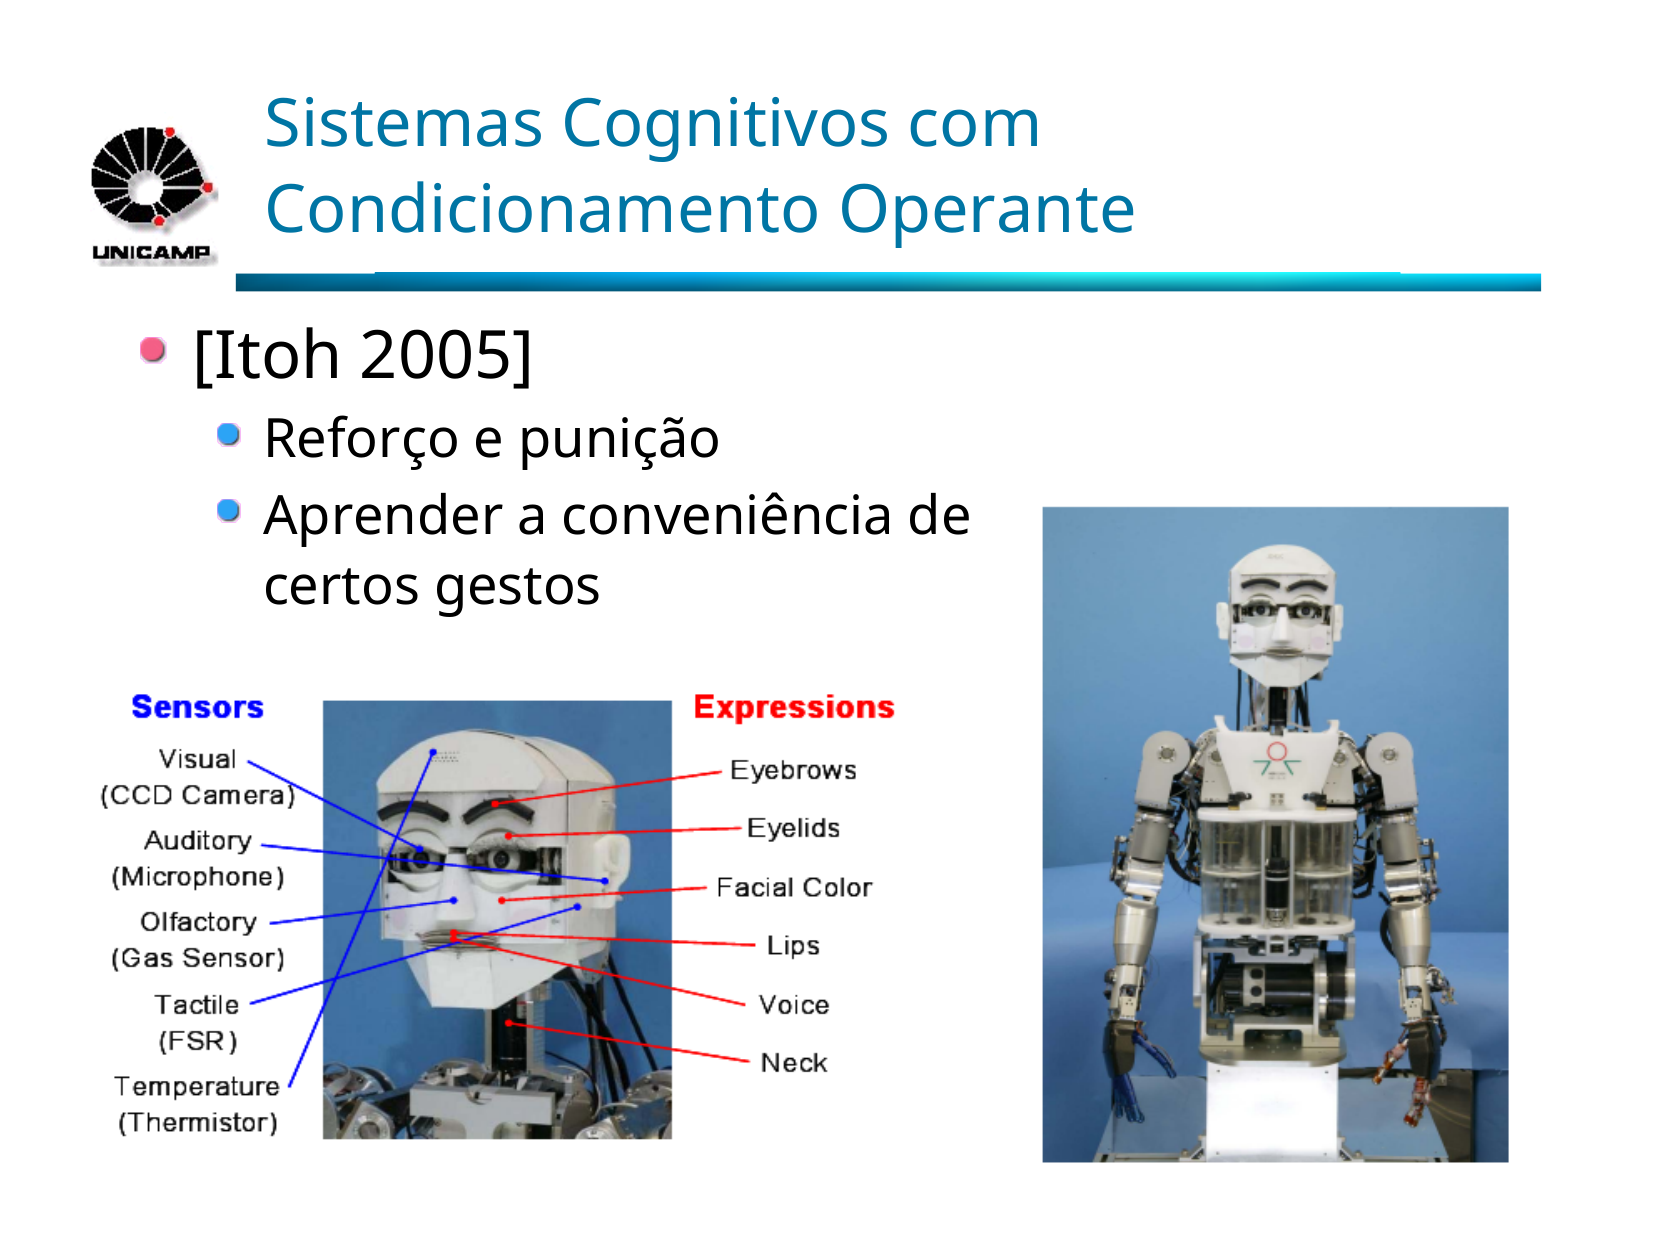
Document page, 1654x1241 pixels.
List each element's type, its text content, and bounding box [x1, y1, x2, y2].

picture [125, 272, 1654, 295]
picture [1033, 501, 1519, 1169]
title Sistemas Cognitivos com Condicionamento Operante [264, 57, 1534, 250]
list [Itoh 2005] Reforço e punição Aprender a conveniência de certos gestos [121, 309, 1534, 1167]
picture [88, 679, 921, 1152]
